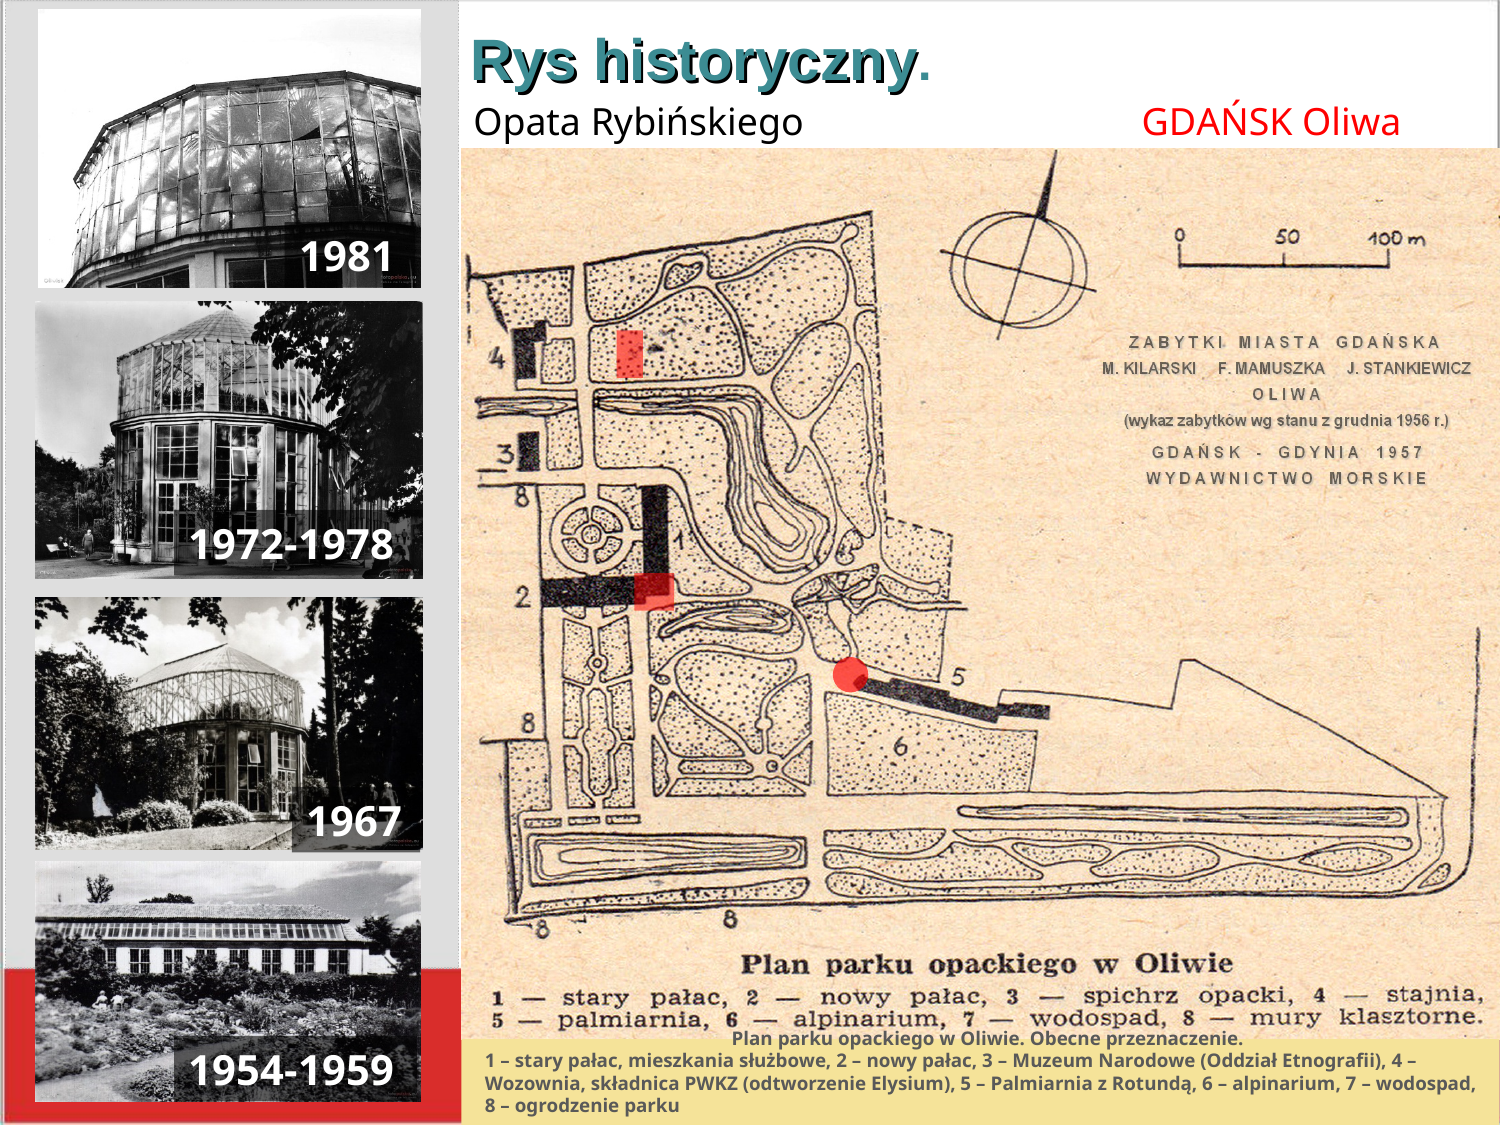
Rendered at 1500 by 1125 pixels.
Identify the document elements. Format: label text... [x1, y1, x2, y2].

text_box Opata Rybińskiego GDAŃSK Oliwa [458, 90, 1500, 151]
text_box 1981 [284, 222, 416, 288]
text_box Rys historyczny. [459, 14, 1419, 90]
text_box Rys historyczny. [0, 14, 5, 100]
text_box 1972-1978 [174, 509, 423, 576]
text_box 1954-1959 [174, 1035, 417, 1102]
picture [459, 0, 1500, 90]
text_box [832, 656, 869, 693]
text_box [616, 330, 643, 378]
picture [38, 9, 421, 288]
text_box 1967 [291, 786, 421, 853]
text_box [634, 573, 675, 611]
picture [0, 0, 5, 14]
text_box Plan parku opackiego w Oliwie. Obecne przeznaczenie. 1 – stary pałac, mieszkania służbowe, 2 – nowy pałac, 3 – Muzeum Narodowe (Oddział Etnografii), 4 – Wozownia, składnica PWKZ (odtworzenie Elysium), 5 – Palmiarnia z Rotundą, 6 – alpinarium, 7 – wodospad, 8 – ogrodzenie parku [470, 1018, 1500, 1125]
text_box [461, 1039, 470, 1125]
picture [35, 597, 423, 850]
picture [35, 301, 423, 579]
picture [0, 100, 1500, 1125]
text_box [5, 0, 459, 969]
